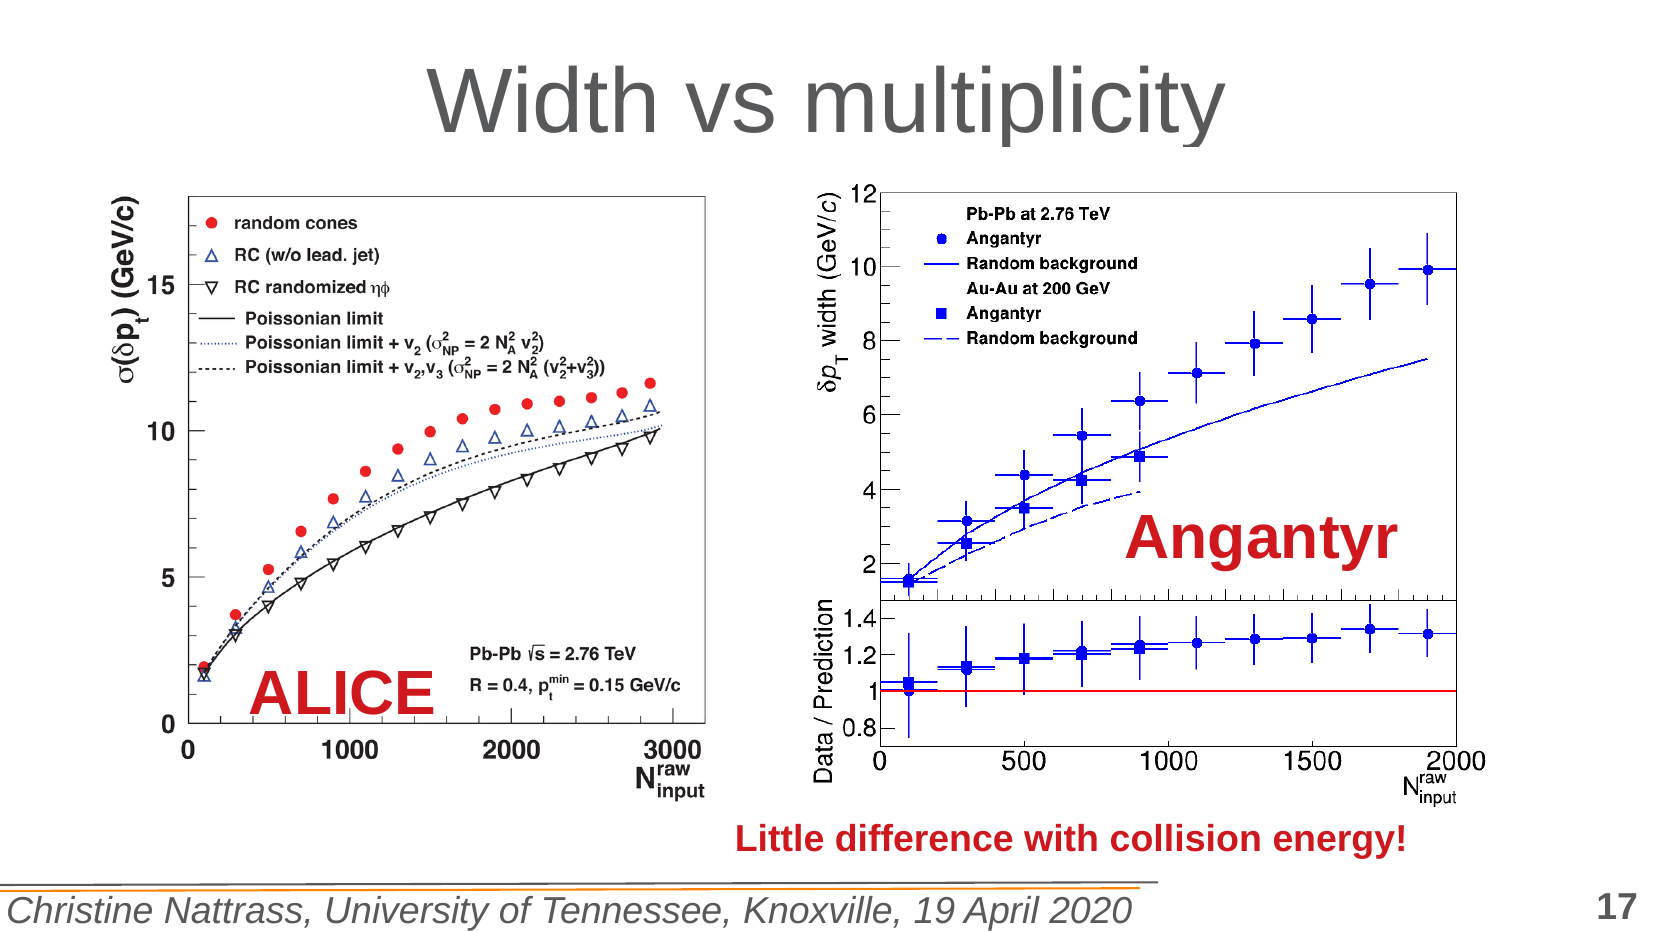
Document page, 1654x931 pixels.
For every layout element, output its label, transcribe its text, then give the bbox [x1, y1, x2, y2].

text_box ALICE [234, 650, 475, 736]
picture [110, 195, 706, 802]
picture [808, 147, 1528, 844]
text_box Angantyr [1110, 495, 1501, 580]
text_box Little difference with collision energy! [720, 810, 1471, 909]
title Width vs multiplicity [82, 37, 1571, 166]
